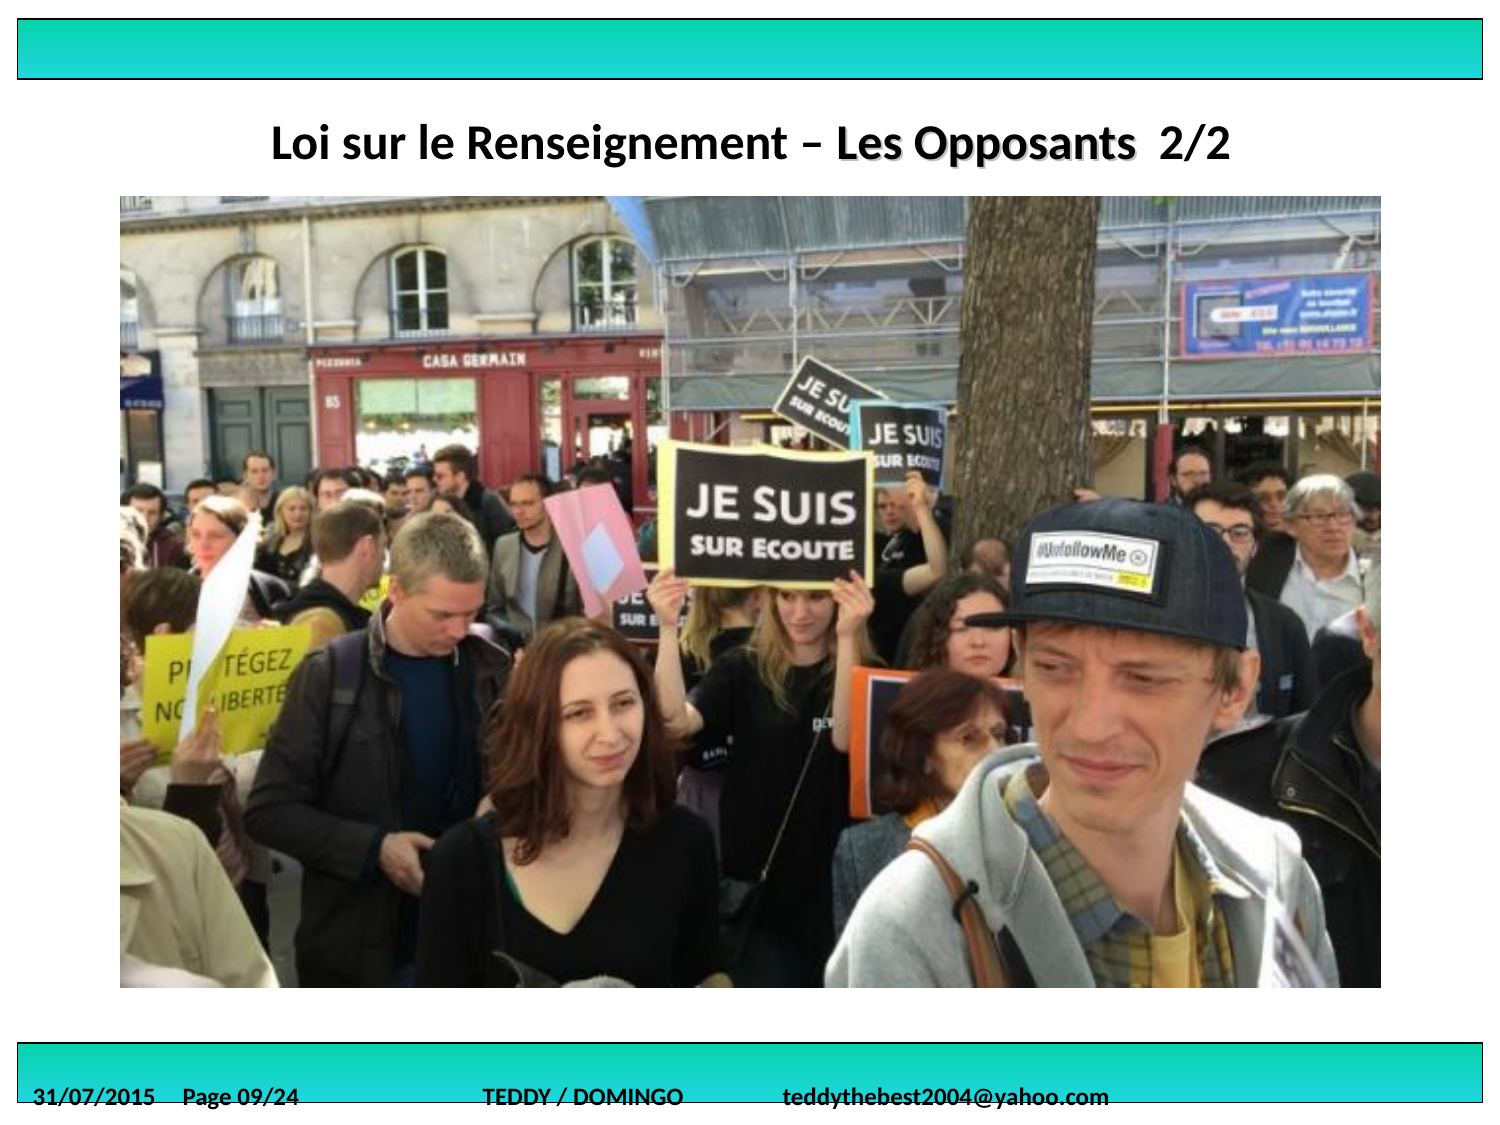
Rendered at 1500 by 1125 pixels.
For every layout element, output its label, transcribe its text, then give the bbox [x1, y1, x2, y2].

text_box 31/07/2015 Page 09/24 TEDDY / DOMINGO teddythebest2004@yahoo.com [17, 1042, 1483, 1103]
text_box [17, 42, 1483, 80]
text_box Loi sur le Renseignement – Les Opposants 2/2 [19, 101, 1483, 178]
picture [120, 196, 1381, 988]
